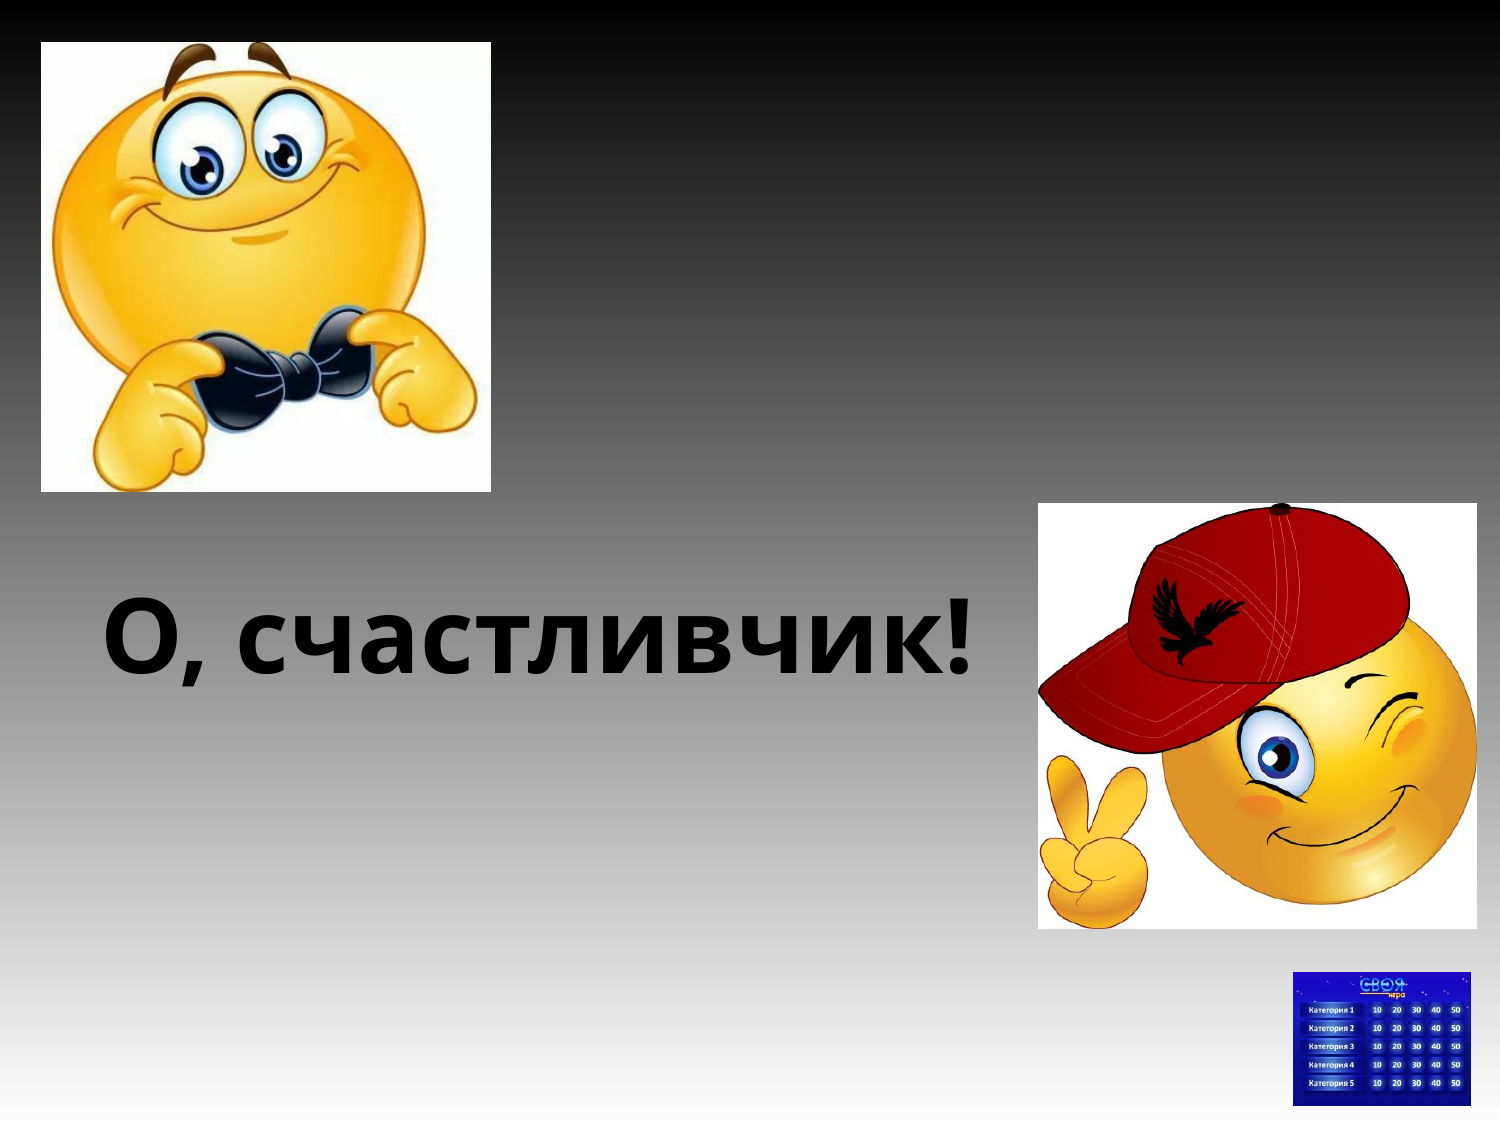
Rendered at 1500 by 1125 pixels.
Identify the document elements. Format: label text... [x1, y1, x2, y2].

picture [41, 42, 491, 492]
picture [1038, 503, 1477, 929]
title О, счастливчик! [17, 562, 1038, 776]
picture [1293, 972, 1471, 1106]
